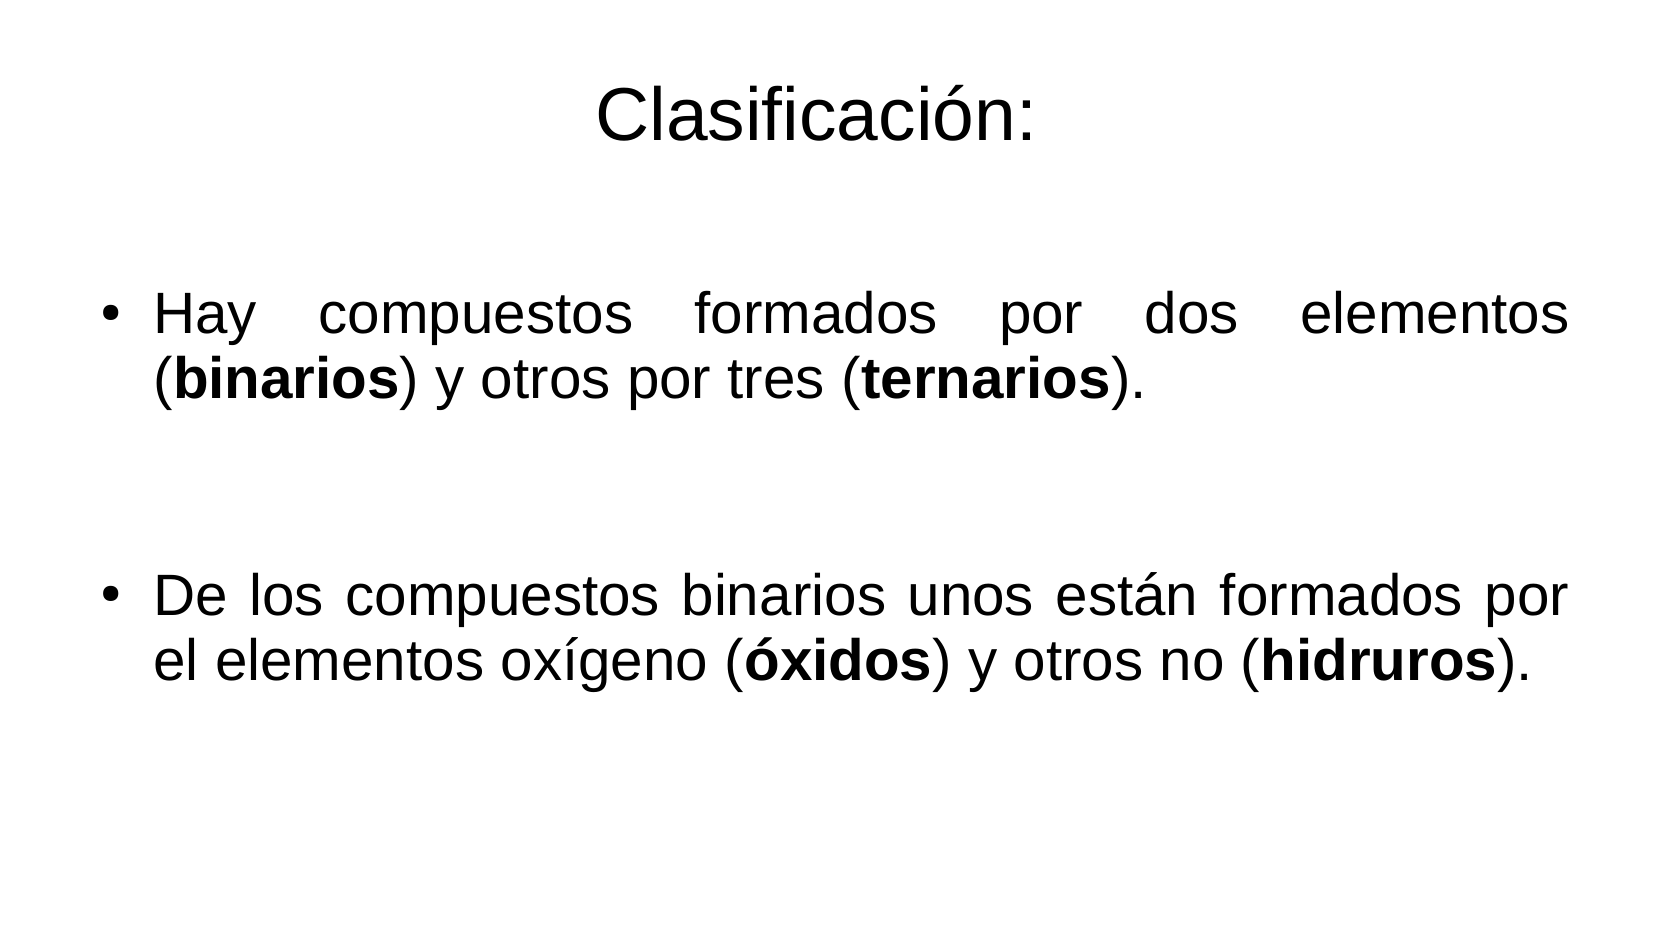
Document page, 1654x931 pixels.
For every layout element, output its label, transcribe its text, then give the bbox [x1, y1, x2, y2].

list Hay compuestos formados por dos elementos (binarios) y otros por tres (ternarios). [82, 217, 1571, 475]
title Clasificación: [82, 37, 1571, 193]
list De los compuestos binarios unos están formados por el elementos oxígeno (óxidos) y otros no (hidruros). [82, 499, 1571, 757]
